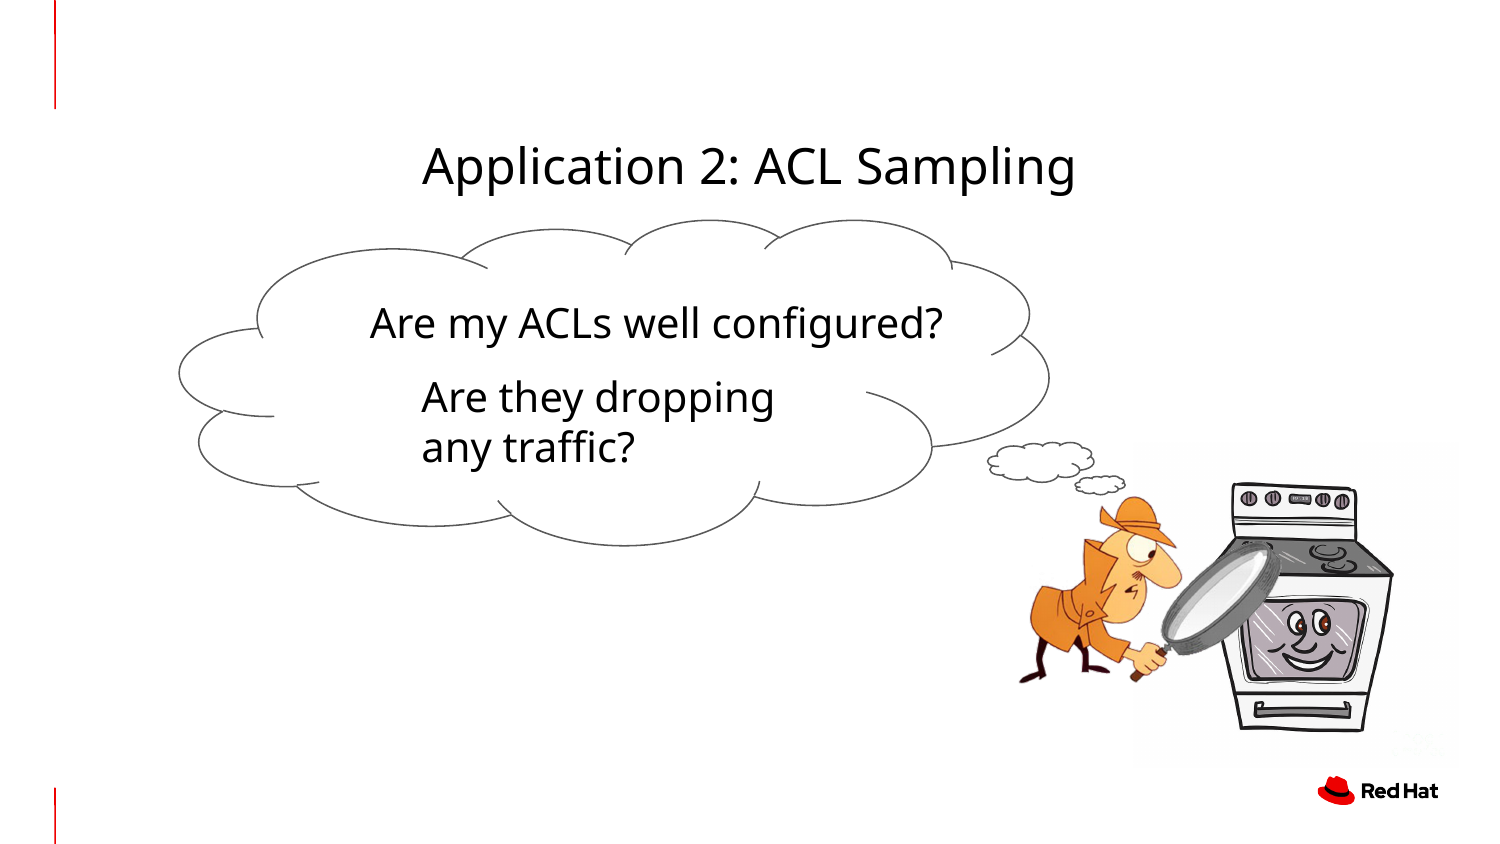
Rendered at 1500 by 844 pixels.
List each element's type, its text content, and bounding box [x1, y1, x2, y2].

picture [1016, 442, 1459, 768]
text_box Are they dropping any traffic? [406, 356, 823, 487]
title Application 2: ACL Sampling [215, 116, 1285, 186]
picture [1317, 776, 1438, 805]
text_box Are my ACLs well configured? [354, 281, 968, 362]
